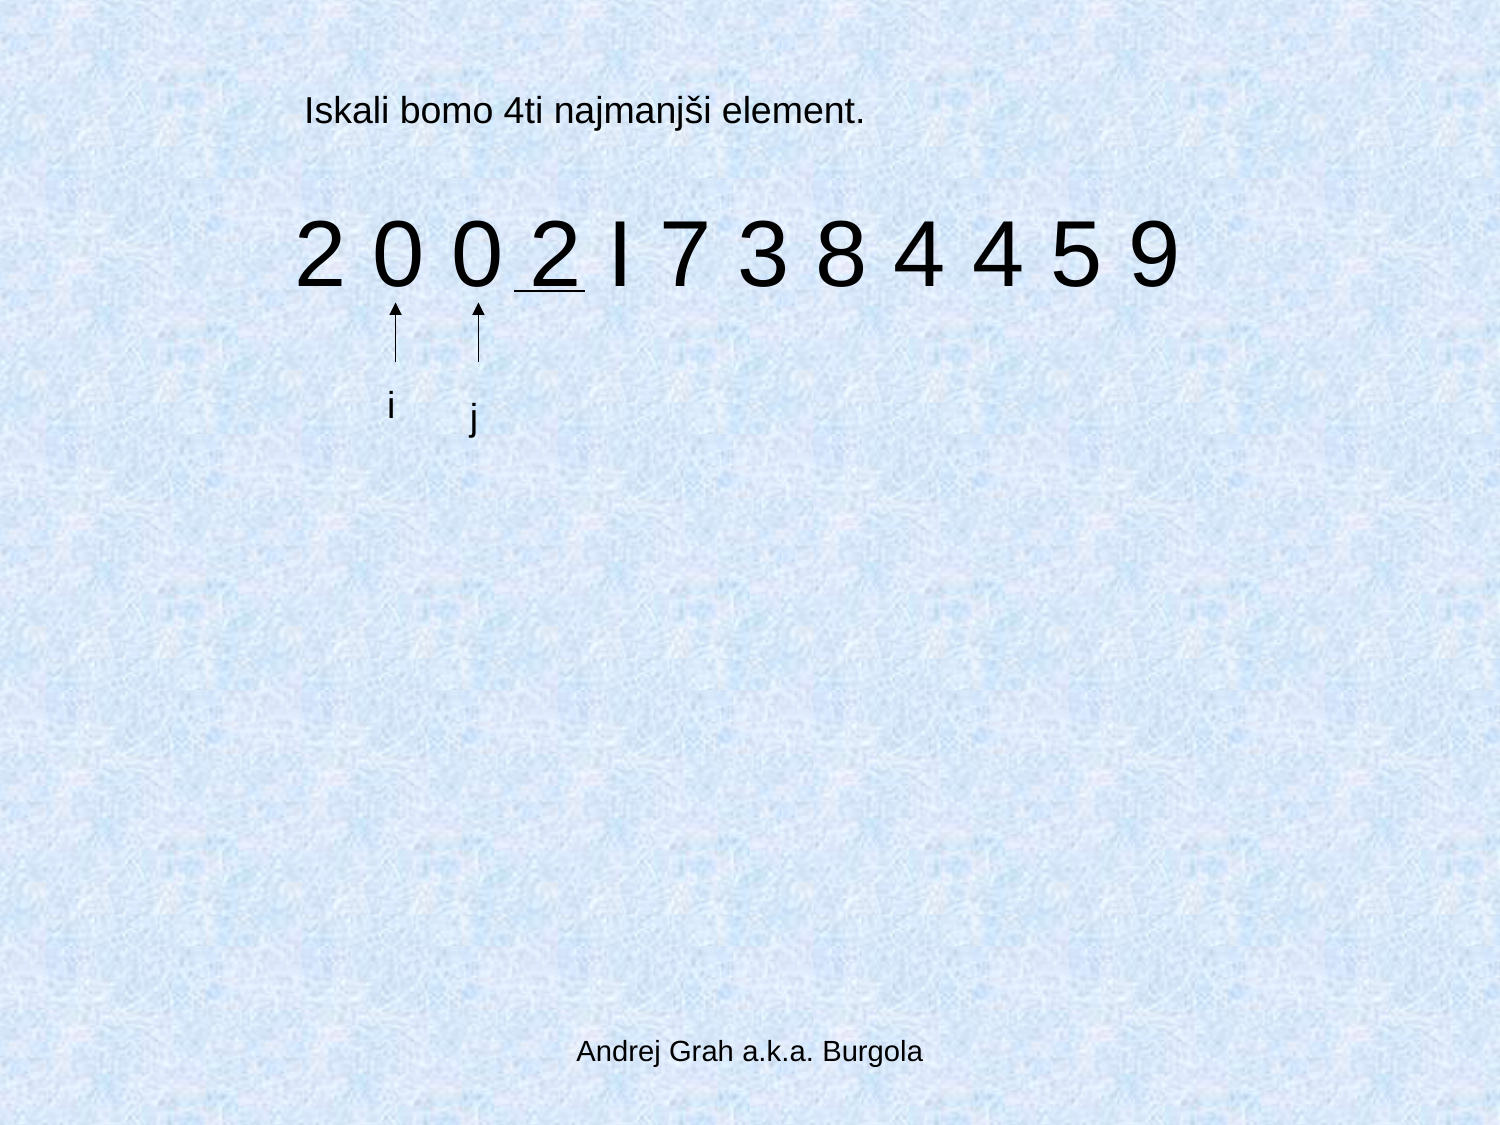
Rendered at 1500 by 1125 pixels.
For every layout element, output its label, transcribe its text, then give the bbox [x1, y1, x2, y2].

text_box i [372, 373, 411, 434]
text_box Iskali bomo 4ti najmanjši element. [289, 78, 1211, 139]
text_box Andrej Grah a.k.a. Burgola [512, 1024, 988, 1103]
text_box 2 0 0 2 I 7 3 8 4 4 5 9 [194, 184, 1282, 313]
picture [0, 0, 1500, 1125]
text_box j [454, 385, 493, 446]
